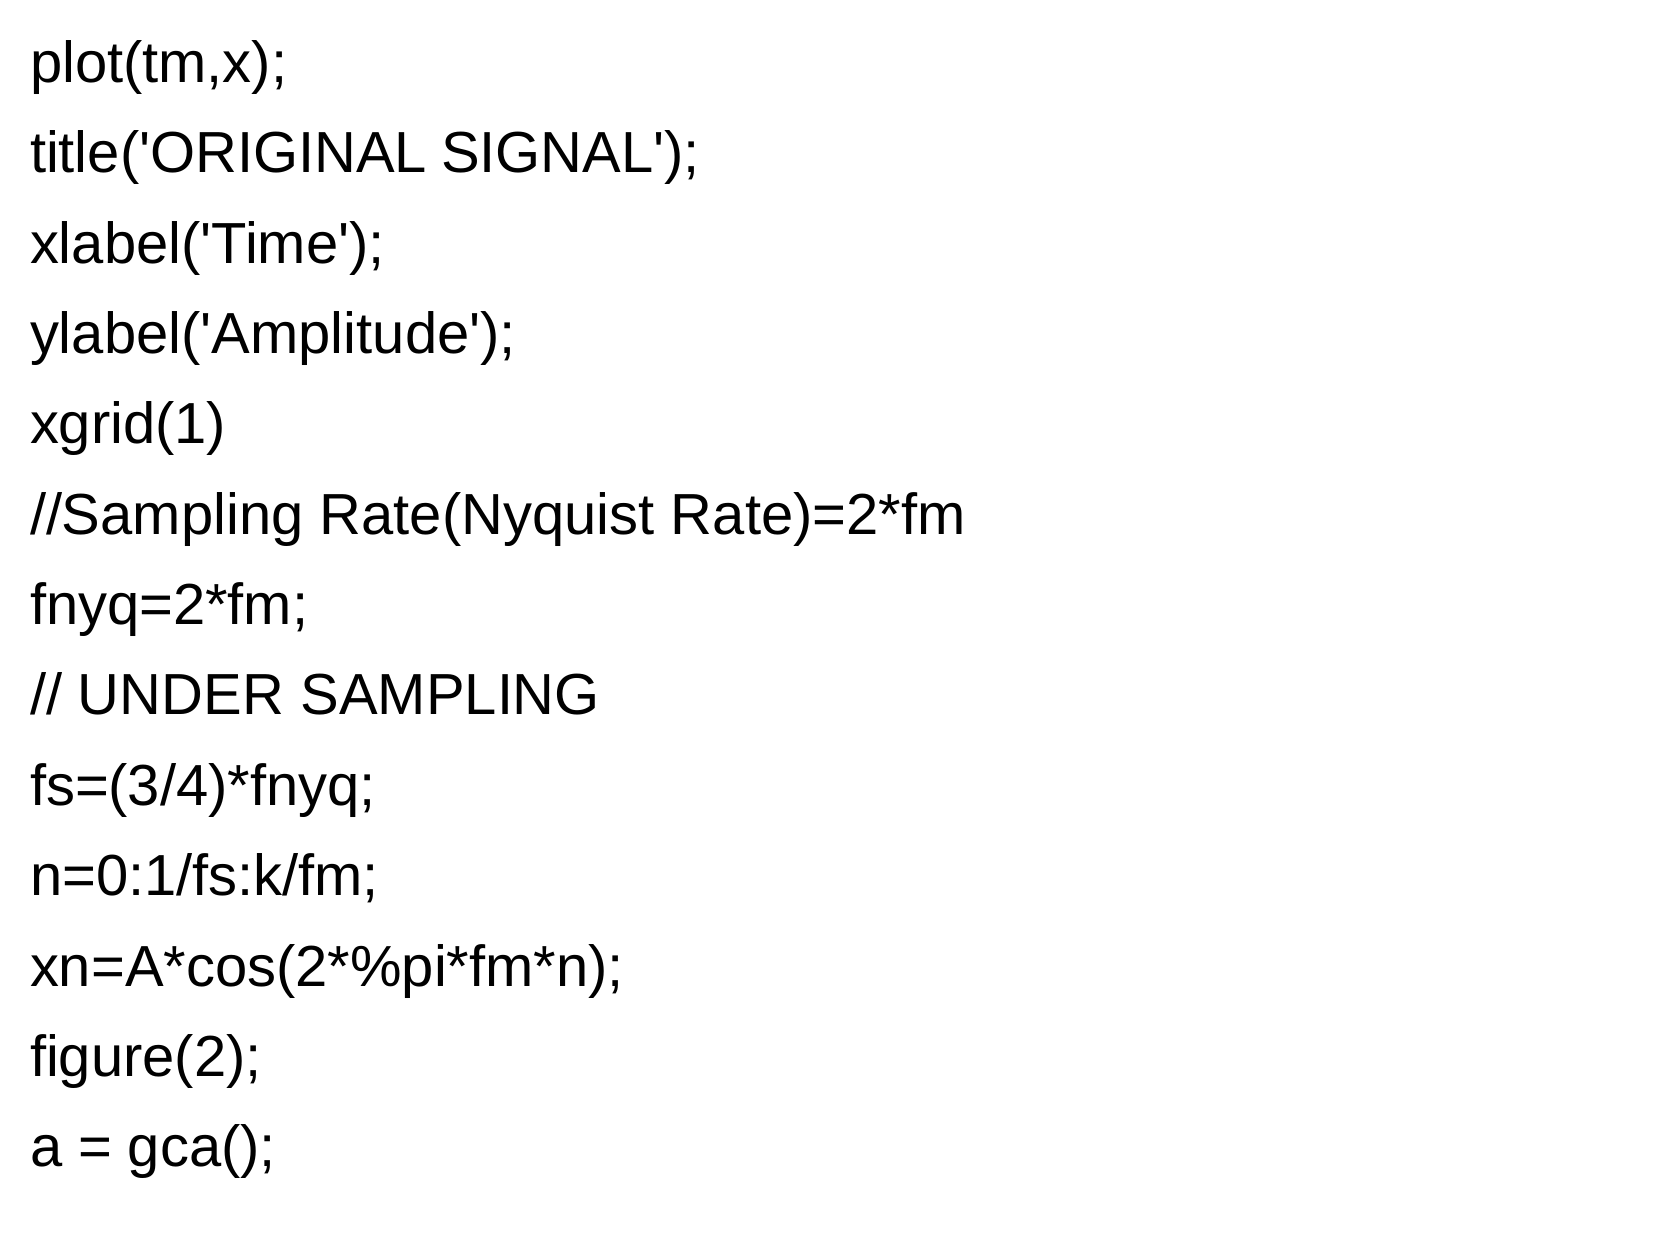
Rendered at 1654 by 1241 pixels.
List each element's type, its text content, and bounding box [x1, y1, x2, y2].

list plot(tm,x); title('ORIGINAL SIGNAL'); xlabel('Time'); ylabel('Amplitude'); xgrid(1) //Sampling Rate(Nyquist Rate)=2*fm fnyq=2*fm; // UNDER SAMPLING fs=(3/4)*fnyq; n=0:1/fs:k/fm; xn=A*cos(2*%pi*fm*n); figure(2); a = gca(); [30, 30, 1606, 1186]
